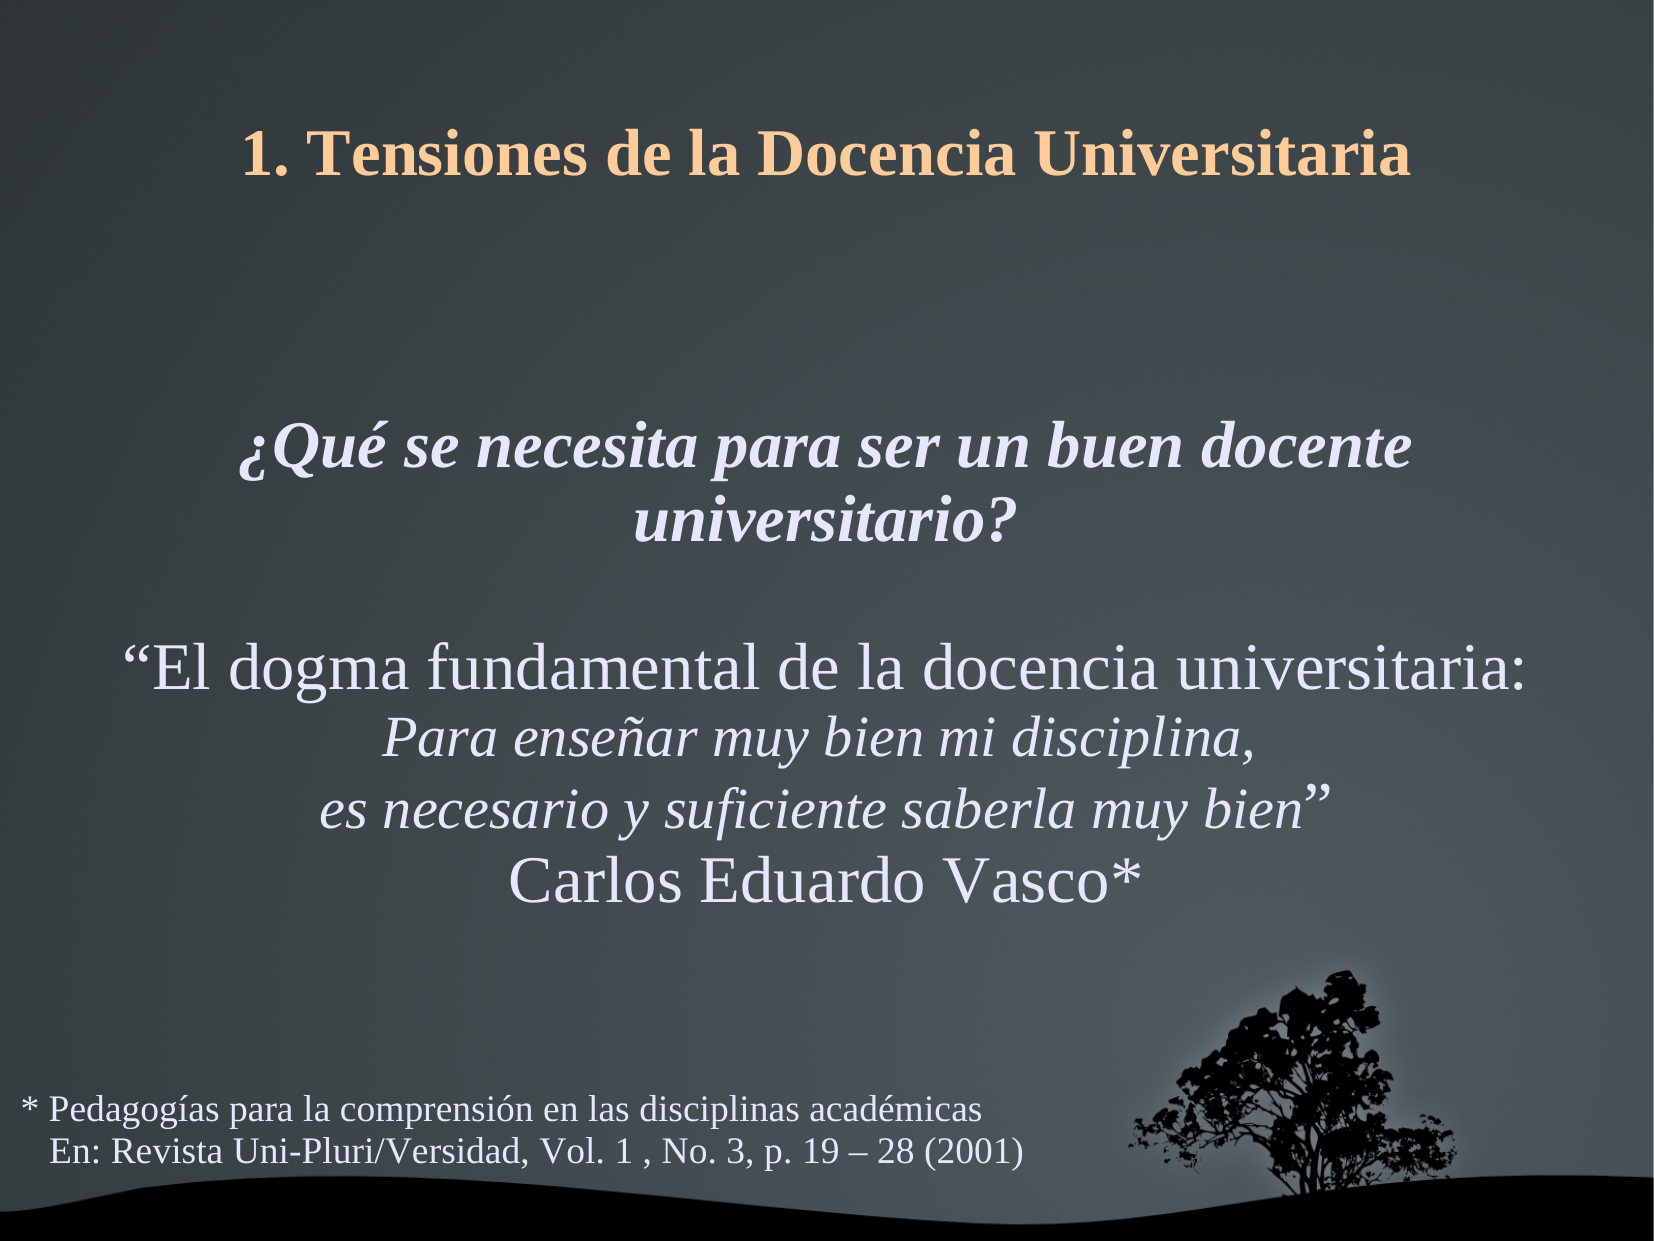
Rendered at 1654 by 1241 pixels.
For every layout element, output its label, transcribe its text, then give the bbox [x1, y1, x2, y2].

picture [0, 0, 1654, 1241]
title 1. Tensiones de la Docencia Universitaria [82, 49, 1571, 257]
text_box * Pedagogías para la comprensión en las disciplinas académicas En: Revista Uni-Pluri/Versidad, Vol. 1 , No. 3, p. 19 – 28 (2001) [5, 1080, 1040, 1179]
subtitle ¿Qué se necesita para ser un buen docente universitario? “El dogma fundamental de la docencia universitaria: Para enseñar muy bien mi disciplina, es necesario y suficiente saberla muy bien” Carlos Eduardo Vasco* [82, 290, 1571, 1109]
